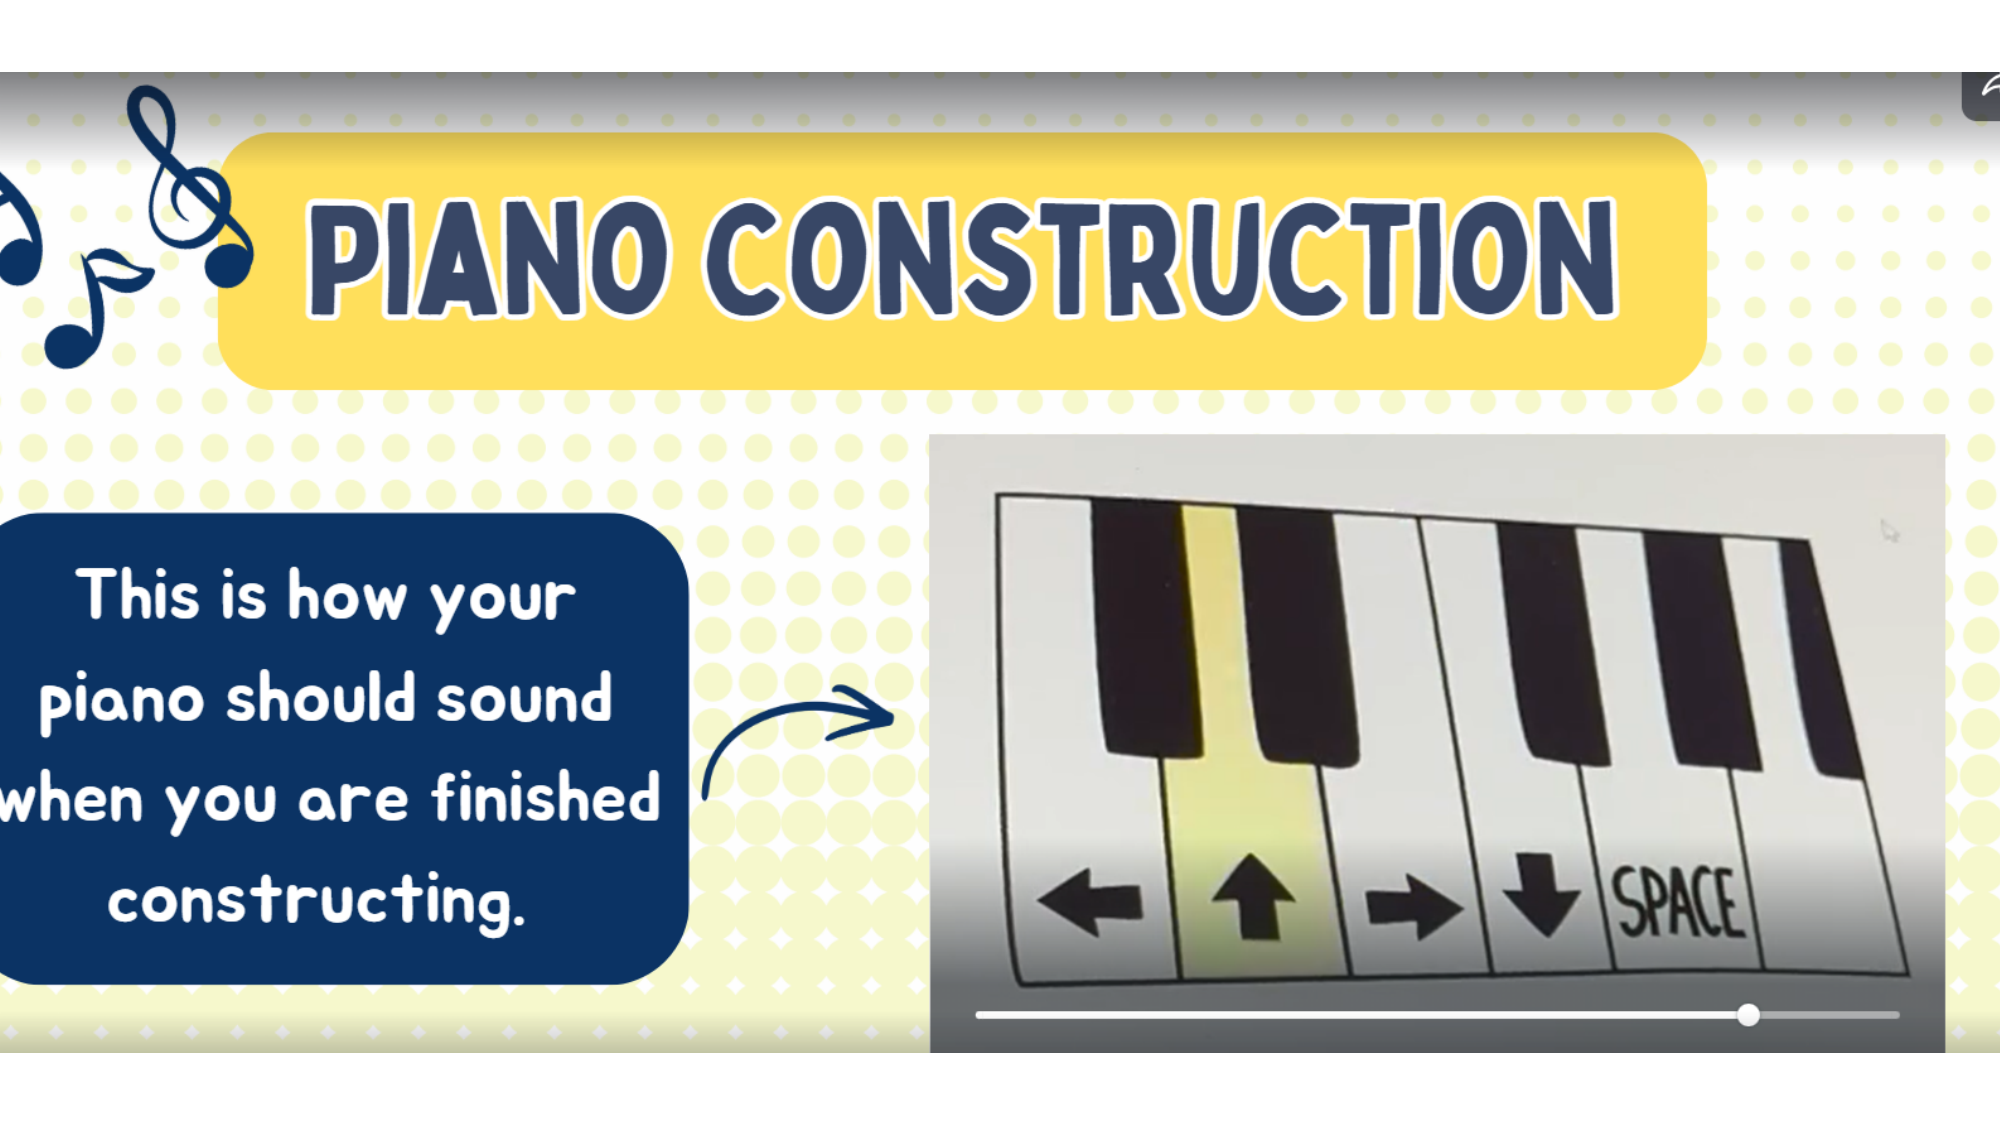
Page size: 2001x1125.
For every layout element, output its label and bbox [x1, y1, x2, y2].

picture [0, 72, 2000, 1053]
